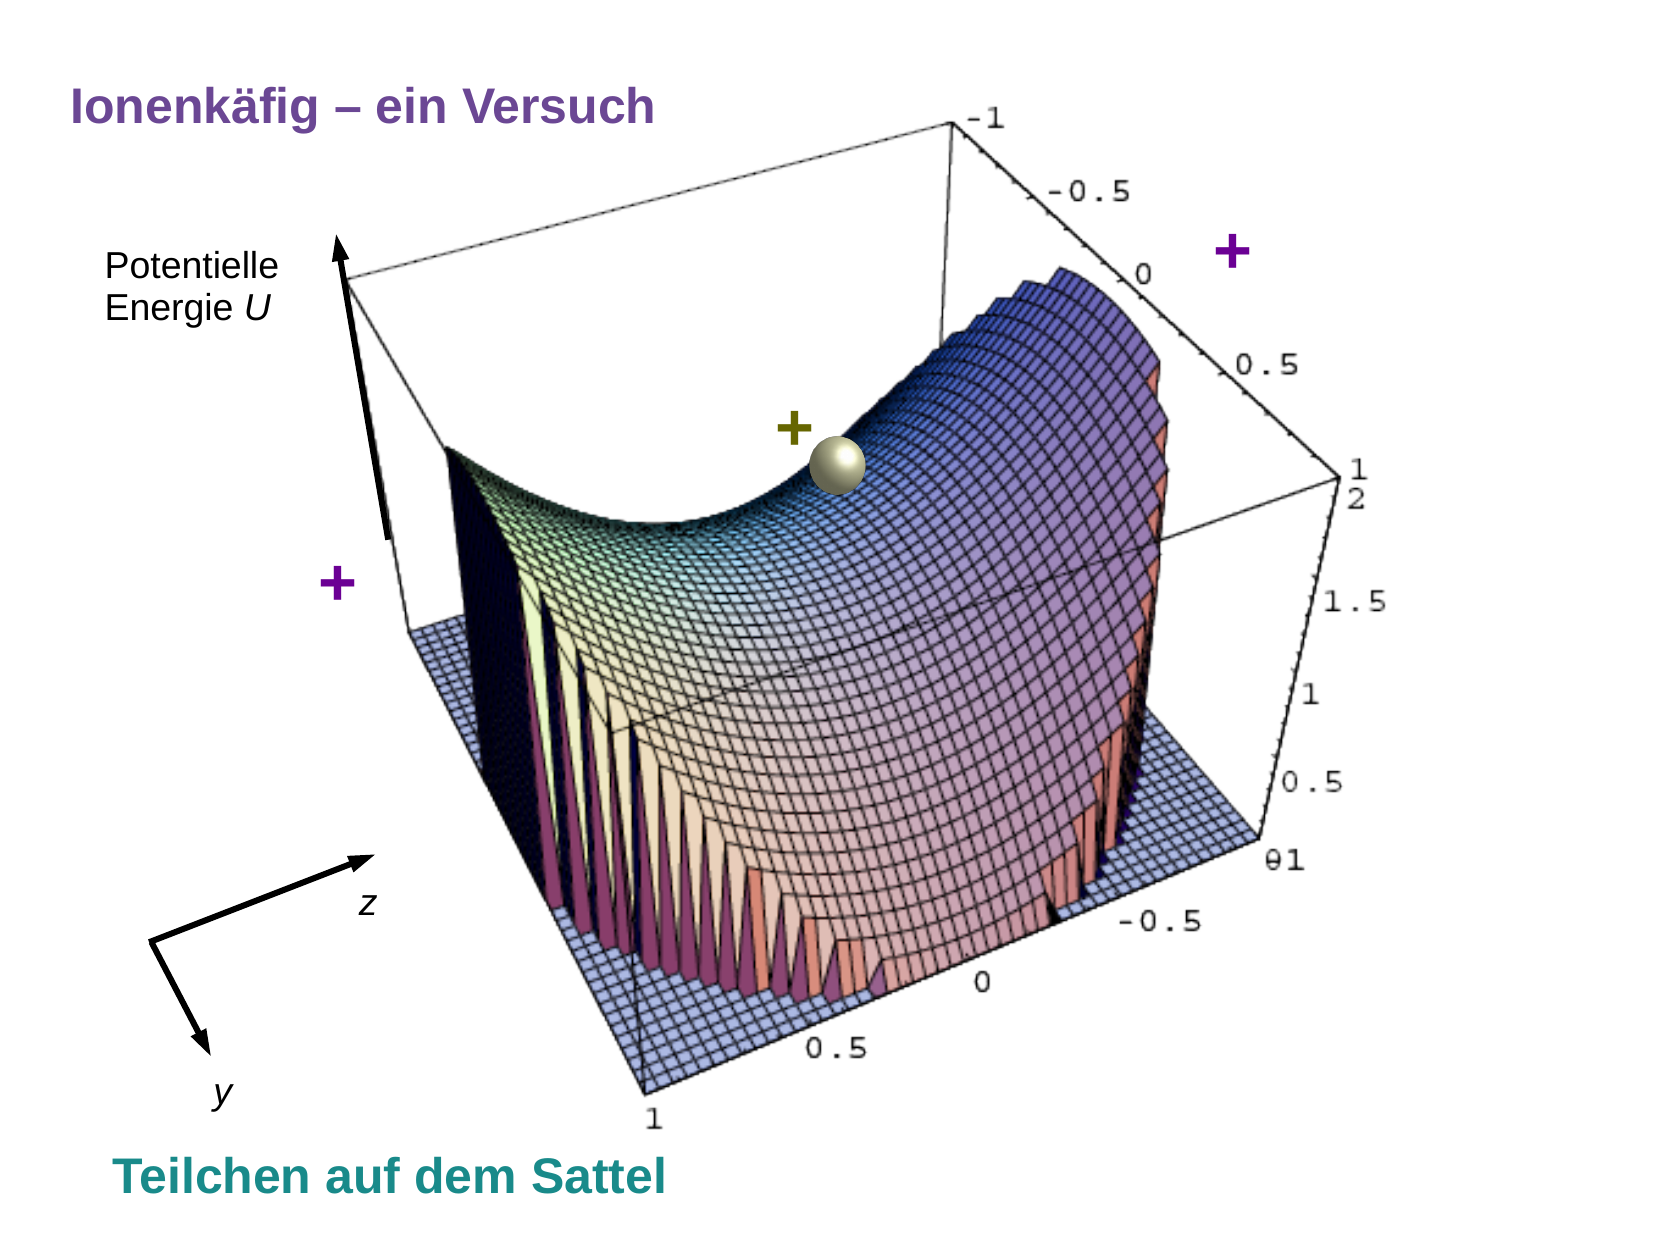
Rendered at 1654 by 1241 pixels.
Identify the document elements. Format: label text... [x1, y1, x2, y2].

text_box + [1198, 206, 1271, 296]
text_box y [195, 1059, 250, 1123]
text_box + [761, 382, 830, 472]
text_box z [341, 871, 395, 935]
text_box + [304, 537, 376, 628]
text_box Potentielle Energie U [89, 237, 294, 336]
text_box Ionenkäfig – ein Versuch [55, 70, 1146, 142]
text_box Teilchen auf dem Sattel [98, 1141, 683, 1212]
picture [261, 73, 1408, 1191]
